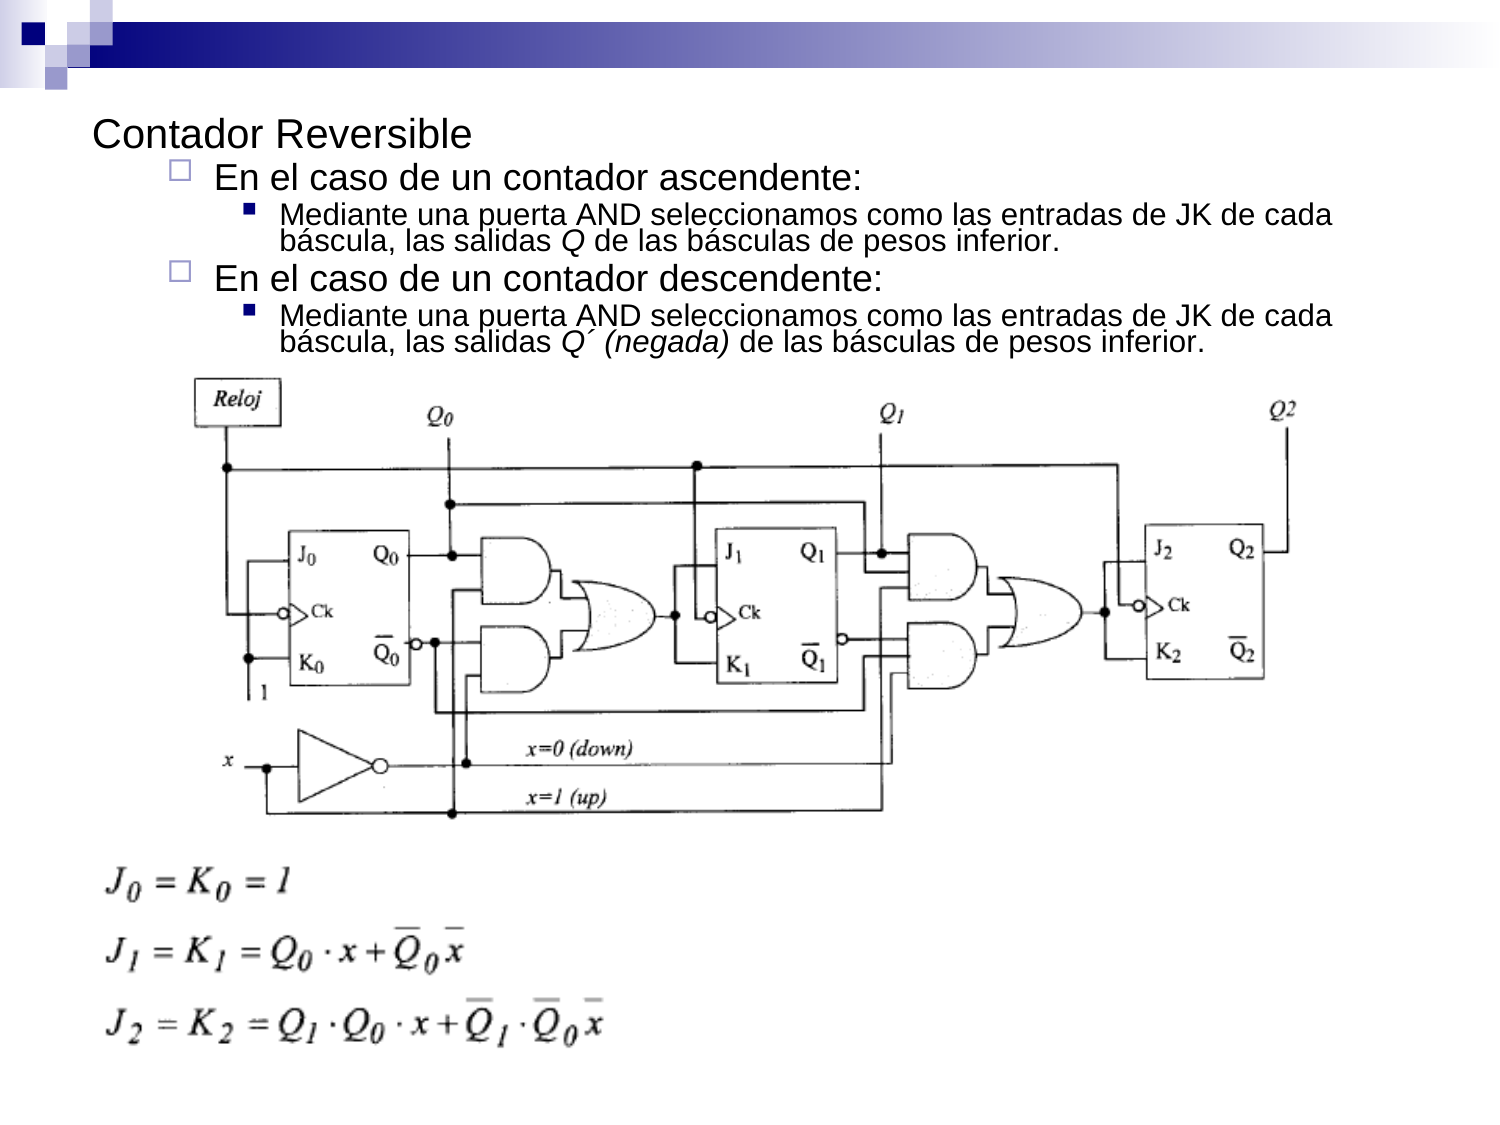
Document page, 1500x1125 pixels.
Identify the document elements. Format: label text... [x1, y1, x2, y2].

list Contador Reversible En el caso de un contador ascendente: Mediante una puerta AND seleccionamos como las entradas de JK de cada báscula, las salidas Q de las básculas de pesos inferior. En el caso de un contador descendente: Mediante una puerta AND seleccionamos como las entradas de JK de cada báscula, las salidas Q´ (negada) de las básculas de pesos inferior. [76, 113, 1427, 386]
picture [171, 361, 1362, 854]
picture [88, 857, 629, 1071]
